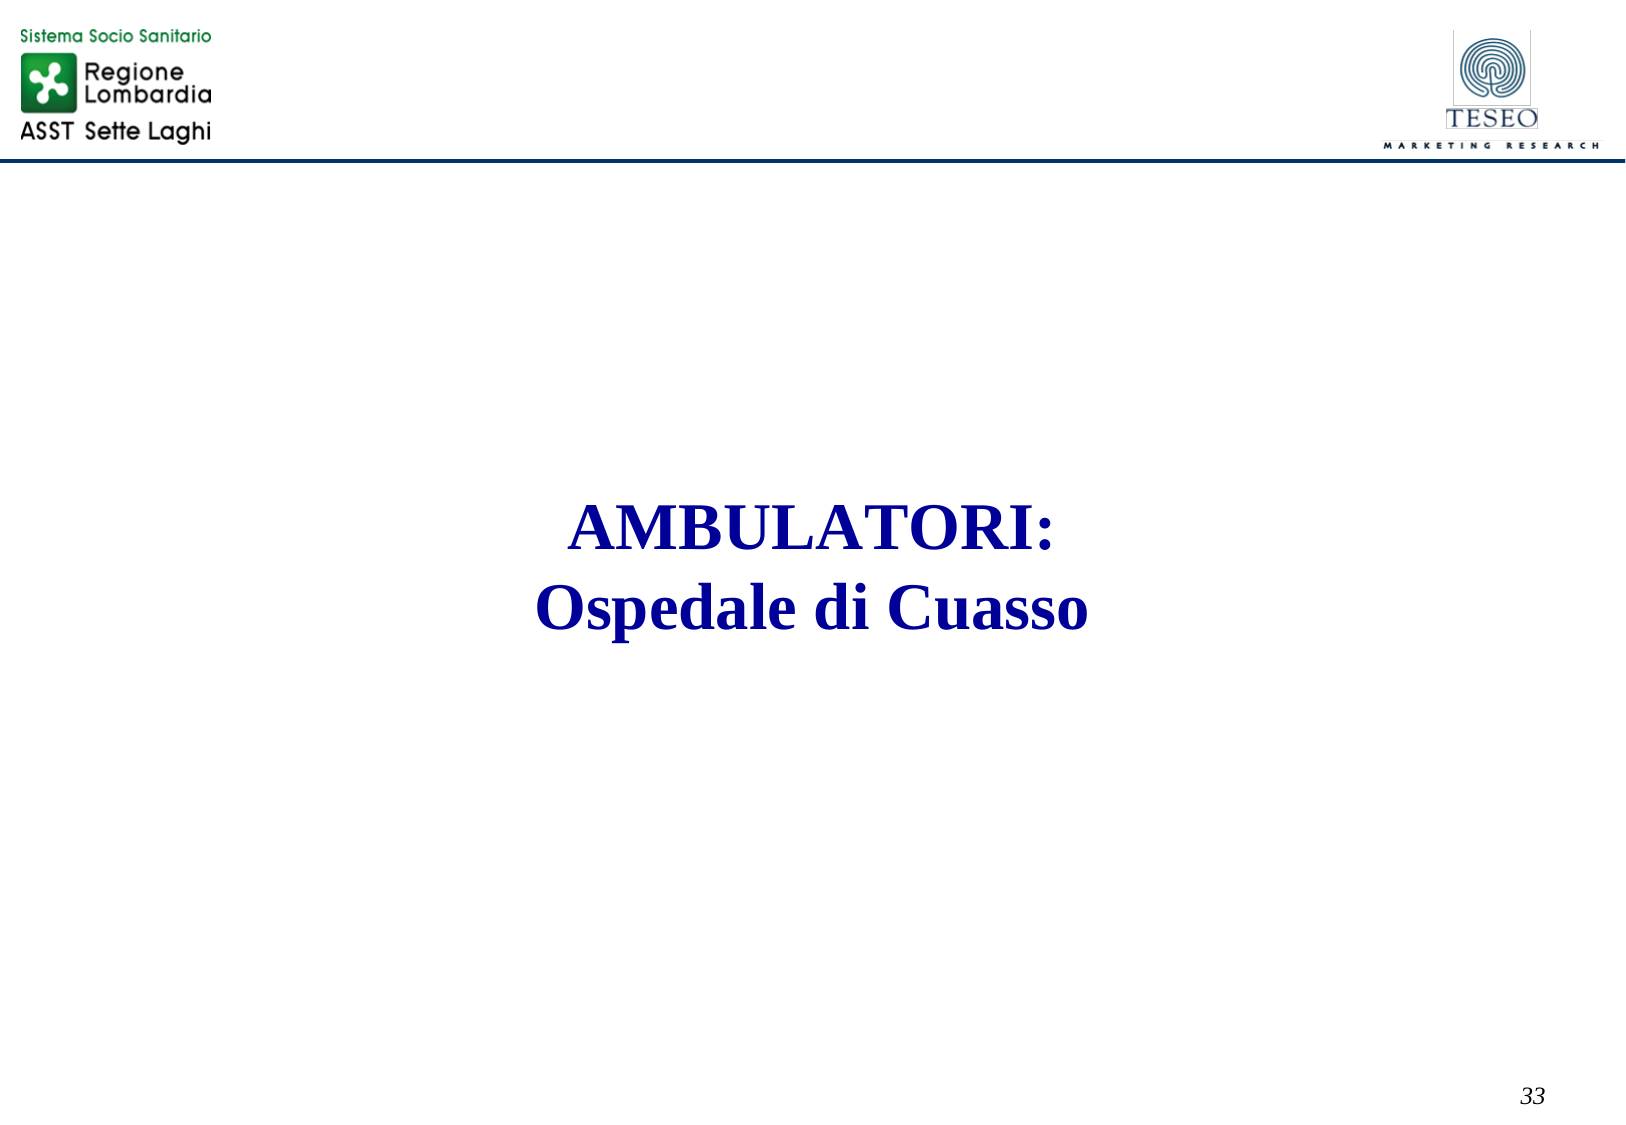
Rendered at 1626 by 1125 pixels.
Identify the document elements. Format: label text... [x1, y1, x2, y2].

picture [21, 26, 211, 148]
picture [1381, 30, 1604, 149]
text_box AMBULATORI: Ospedale di Cuasso [121, 469, 1504, 657]
